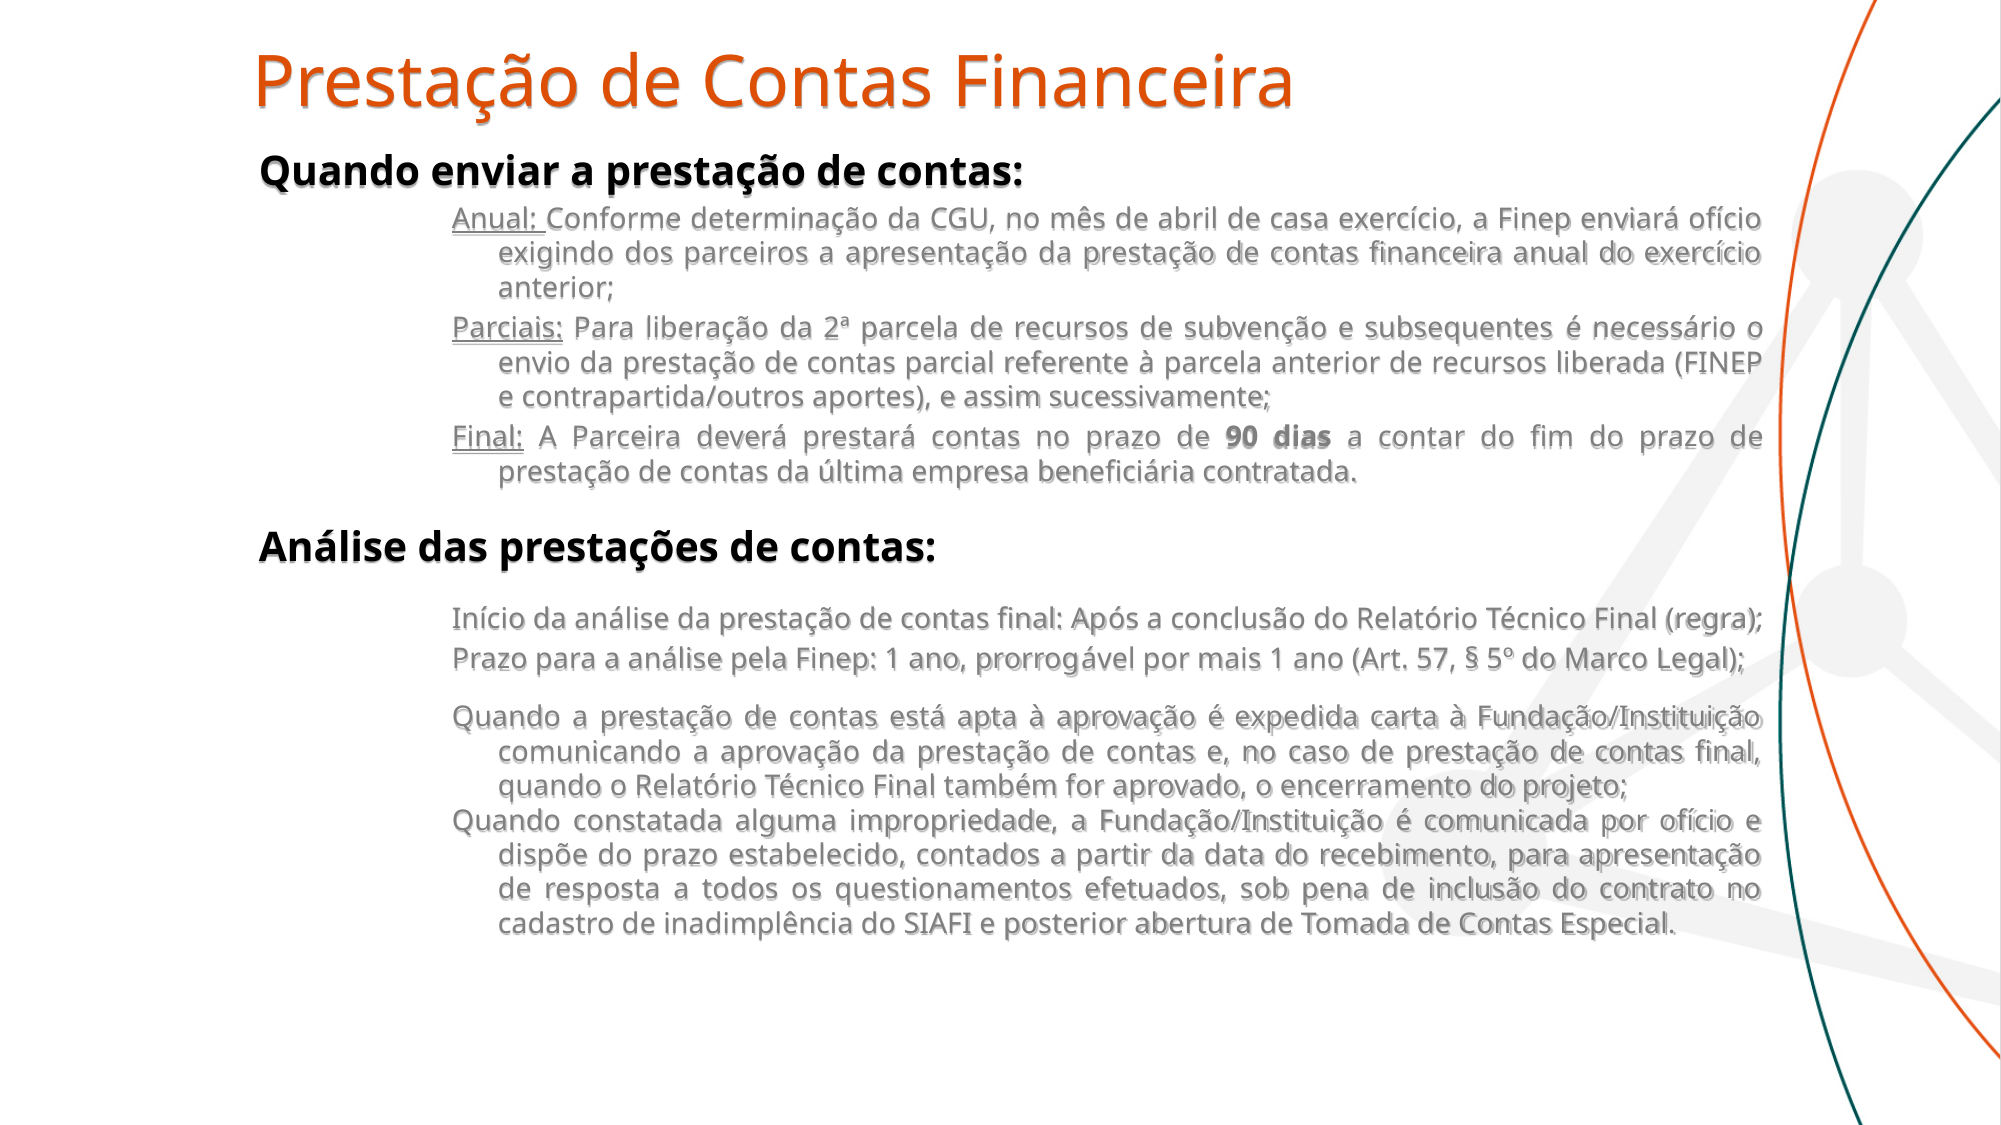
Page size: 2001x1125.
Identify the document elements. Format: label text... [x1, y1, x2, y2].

text_box Prestação de Contas Financeira [237, 27, 1343, 138]
text_box Quando enviar a prestação de contas: Anual: Conforme determinação da CGU, no mês de abril de casa exercício, a Finep enviará ofício exigindo dos parceiros a apresentação da prestação de contas financeira anual do exercício anterior; Parciais: Para liberação da 2ª parcela de recursos de subvenção e subsequentes é necessário o envio da prestação de contas parcial referente à parcela anterior de recursos liberada (FINEP e contrapartida/outros aportes), e assim sucessivamente; Final: A Parceira deverá prestará contas no prazo de 90 dias a contar do fim do prazo de prestação de contas da última empresa beneficiária contratada. Análise das prestações de contas: Início da análise da prestação de contas final: Após a conclusão do Relatório Técnico Final (regra); Prazo para a análise pela Finep: 1 ano, prorrogável por mais 1 ano (Art. 57, § 5º do Marco Legal); Quando a prestação de contas está apta à aprovação é expedida carta à Fundação/Instituição comunicando a aprovação da prestação de contas e, no caso de prestação de contas final, quando o Relatório Técnico Final também for aprovado, o encerramento do projeto; Quando constatada alguma impropriedade, a Fundação/Instituição é comunicada por ofício e dispõe do prazo estabelecido, contados a partir da data do recebimento, para apresentação de resposta a todos os questionamentos efetuados, sob pena de inclusão do contrato no cadastro de inadimplência do SIAFI e posterior abertura de Tomada de Contas Especial. [244, 137, 1780, 1000]
